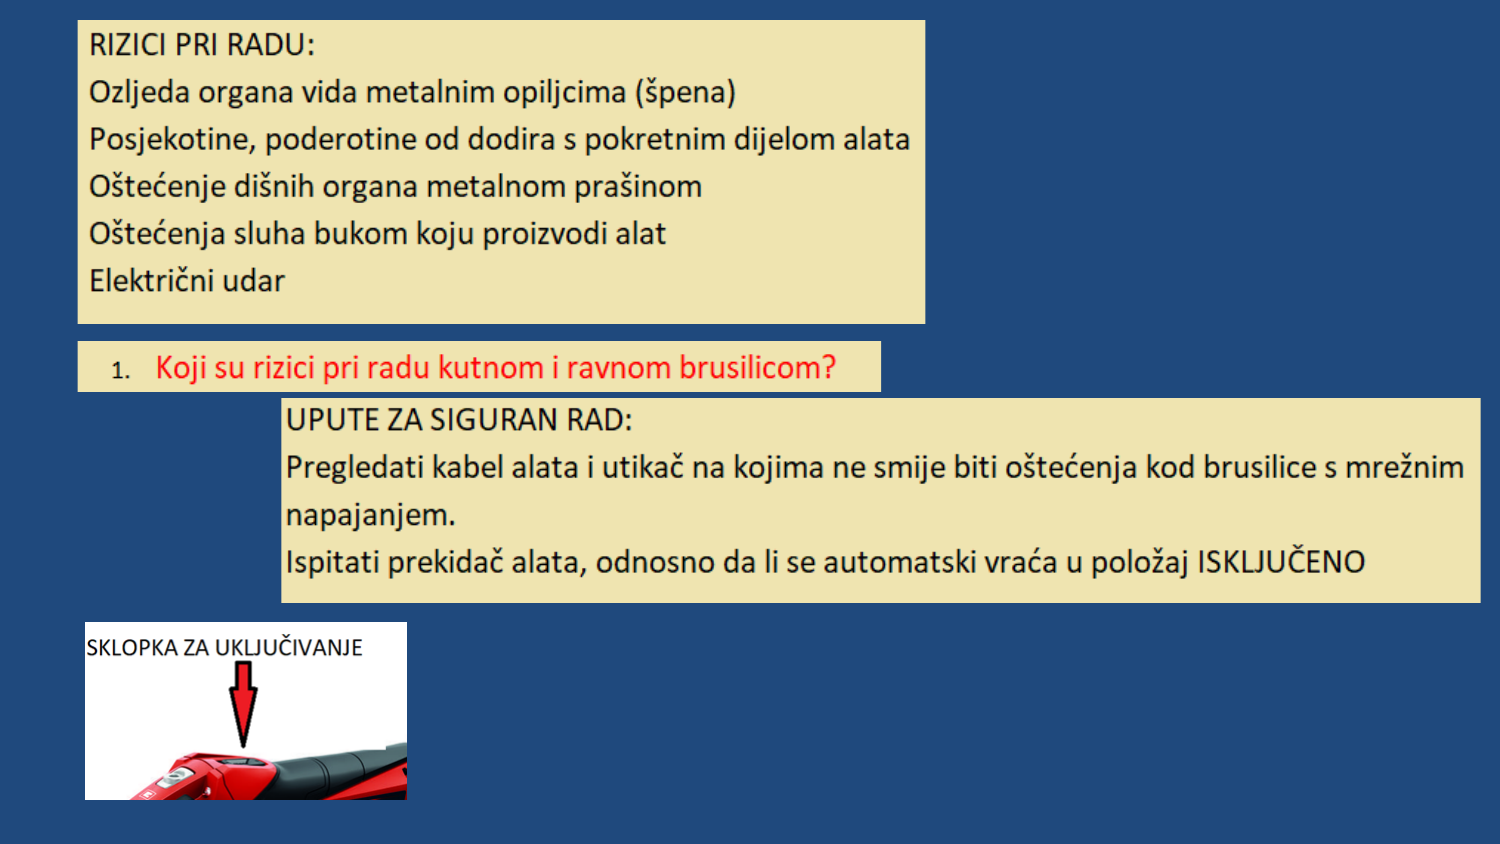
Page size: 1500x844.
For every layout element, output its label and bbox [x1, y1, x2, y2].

picture [77, 341, 882, 392]
picture [77, 20, 926, 324]
picture [85, 622, 407, 800]
picture [281, 398, 1481, 603]
